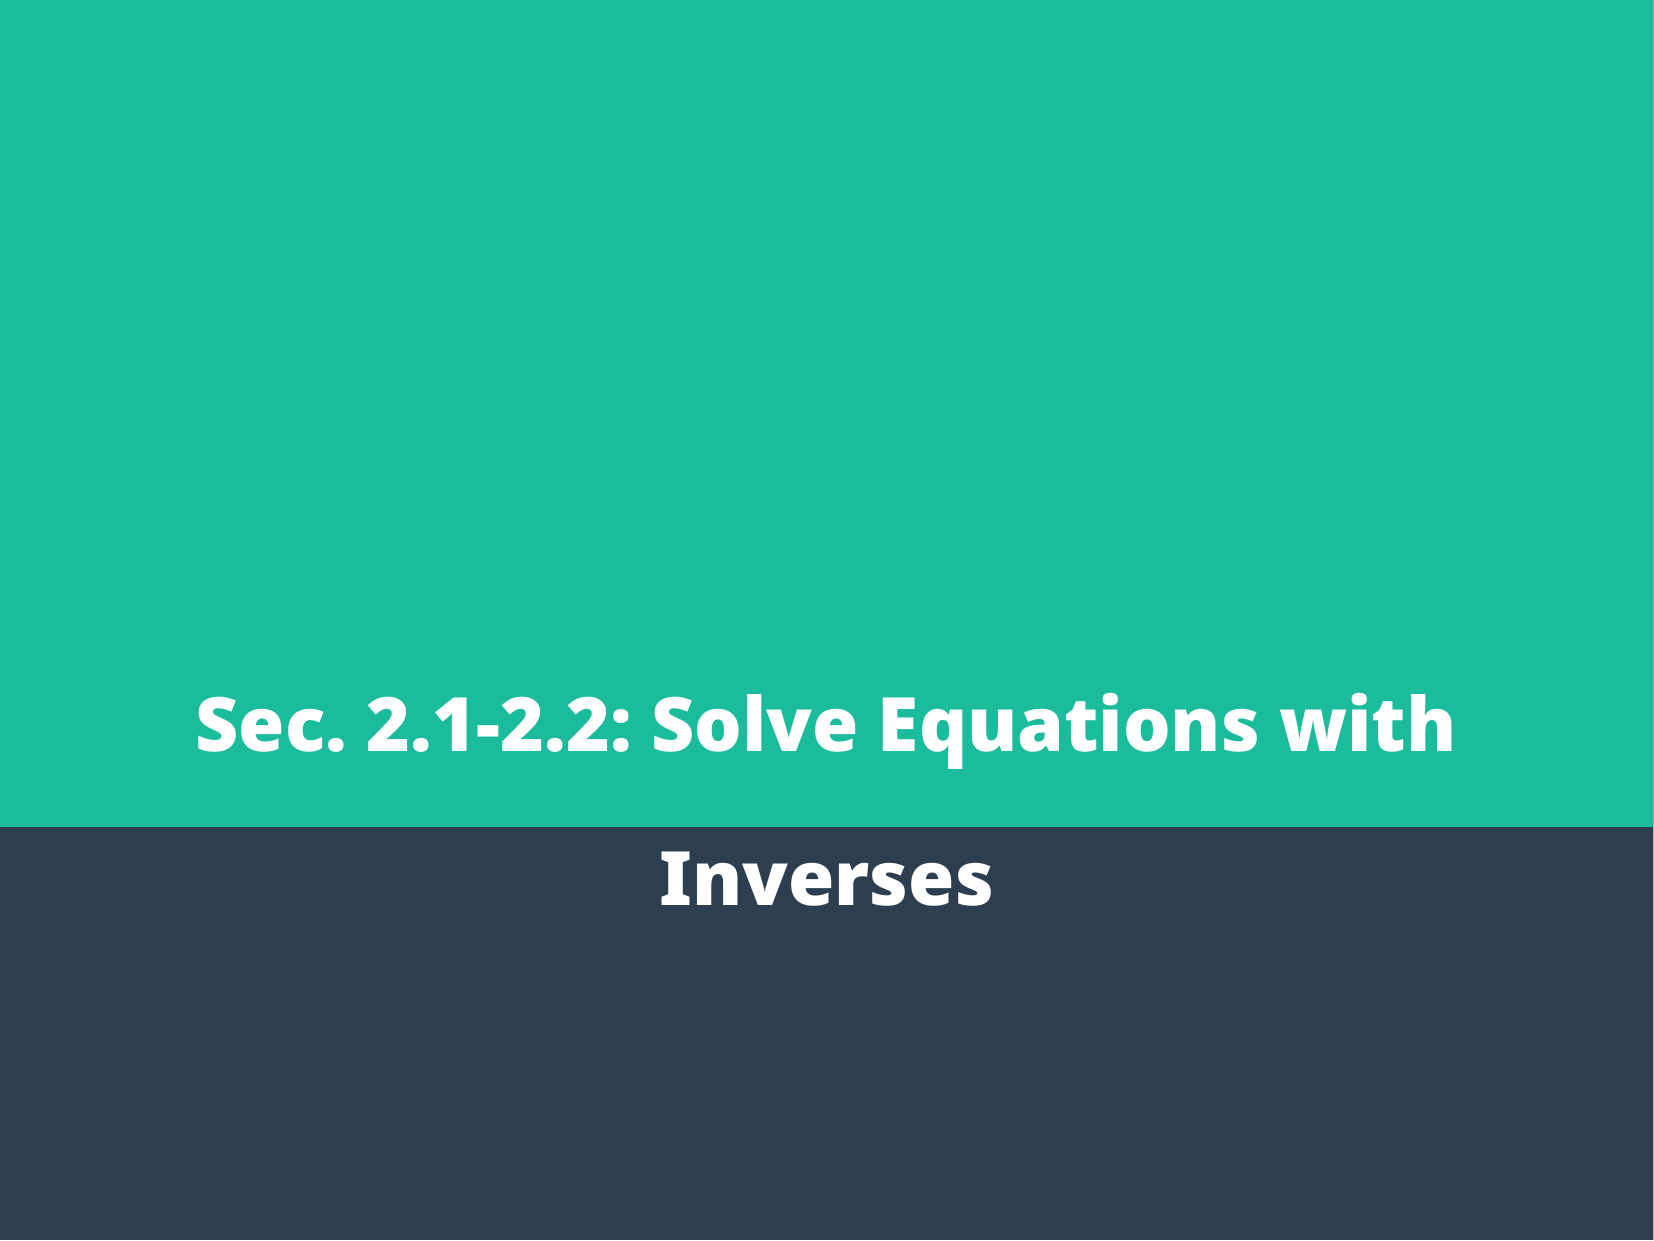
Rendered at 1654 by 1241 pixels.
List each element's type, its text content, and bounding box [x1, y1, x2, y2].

title Sec. 2.1-2.2: Solve Equations with Inverses [59, 620, 1595, 778]
